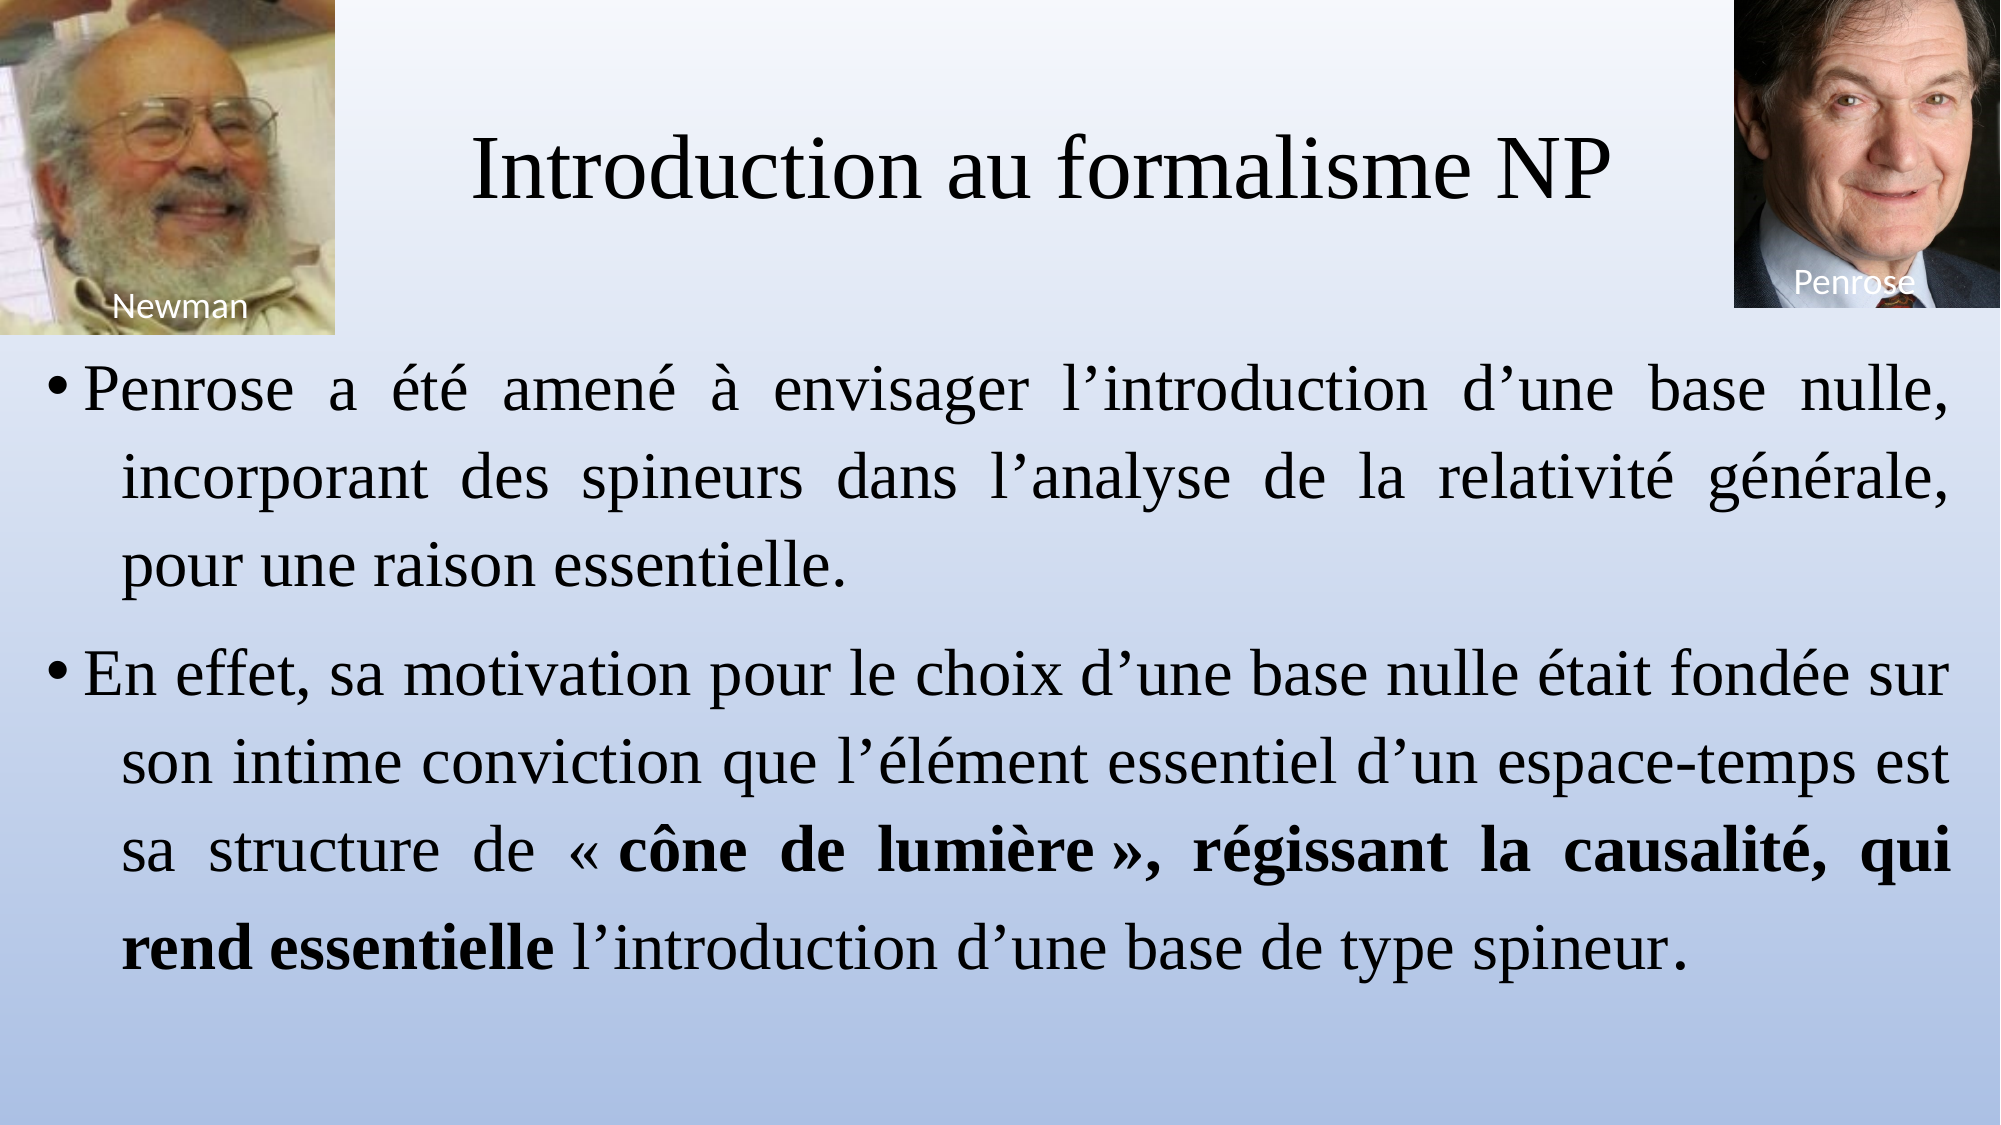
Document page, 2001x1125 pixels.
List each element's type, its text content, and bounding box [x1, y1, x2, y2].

text_box Newman [96, 273, 280, 335]
title Introduction au formalisme NP [335, 59, 1734, 278]
list Penrose a été amené à envisager l’introduction d’une base nulle, incorporant des spineurs dans l’analyse de la relativité générale, pour une raison essentielle. En effet, sa motivation pour le choix d’une base nulle était fondée sur son intime conviction que l’élément essentiel d’un espace-temps est sa structure de « cône de lumière », régissant la causalité, qui rend essentielle l’introduction d’une base de type spineur. [31, 328, 1970, 1125]
picture [0, 0, 335, 335]
picture [1734, 0, 2000, 308]
text_box Penrose [1778, 250, 1956, 311]
